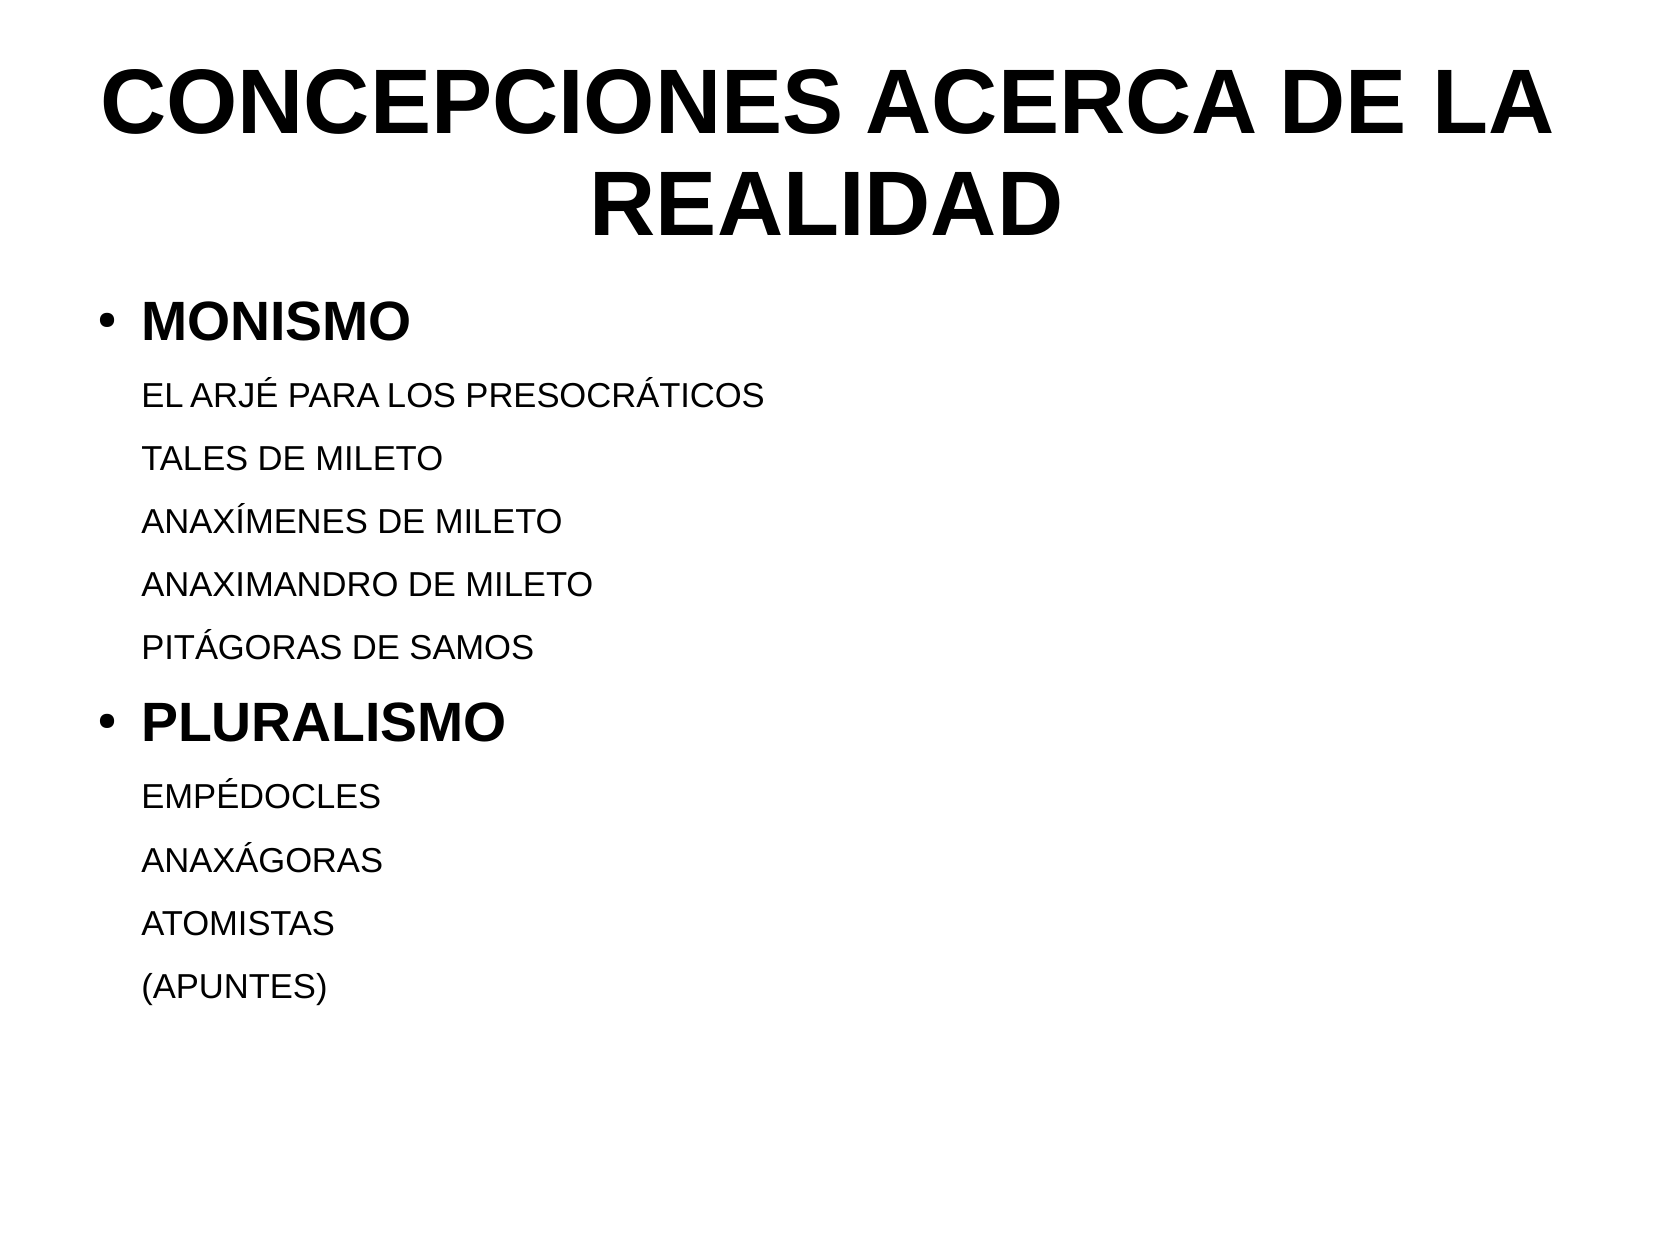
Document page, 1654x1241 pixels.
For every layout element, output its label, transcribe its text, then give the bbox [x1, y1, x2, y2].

title CONCEPCIONES ACERCA DE LA REALIDAD [82, 49, 1571, 257]
list MONISMO EL ARJÉ PARA LOS PRESOCRÁTICOS TALES DE MILETO ANAXÍMENES DE MILETO ANAXIMANDRO DE MILETO PITÁGORAS DE SAMOS PLURALISMO EMPÉDOCLES ANAXÁGORAS ATOMISTAS (APUNTES) [82, 290, 1571, 1010]
